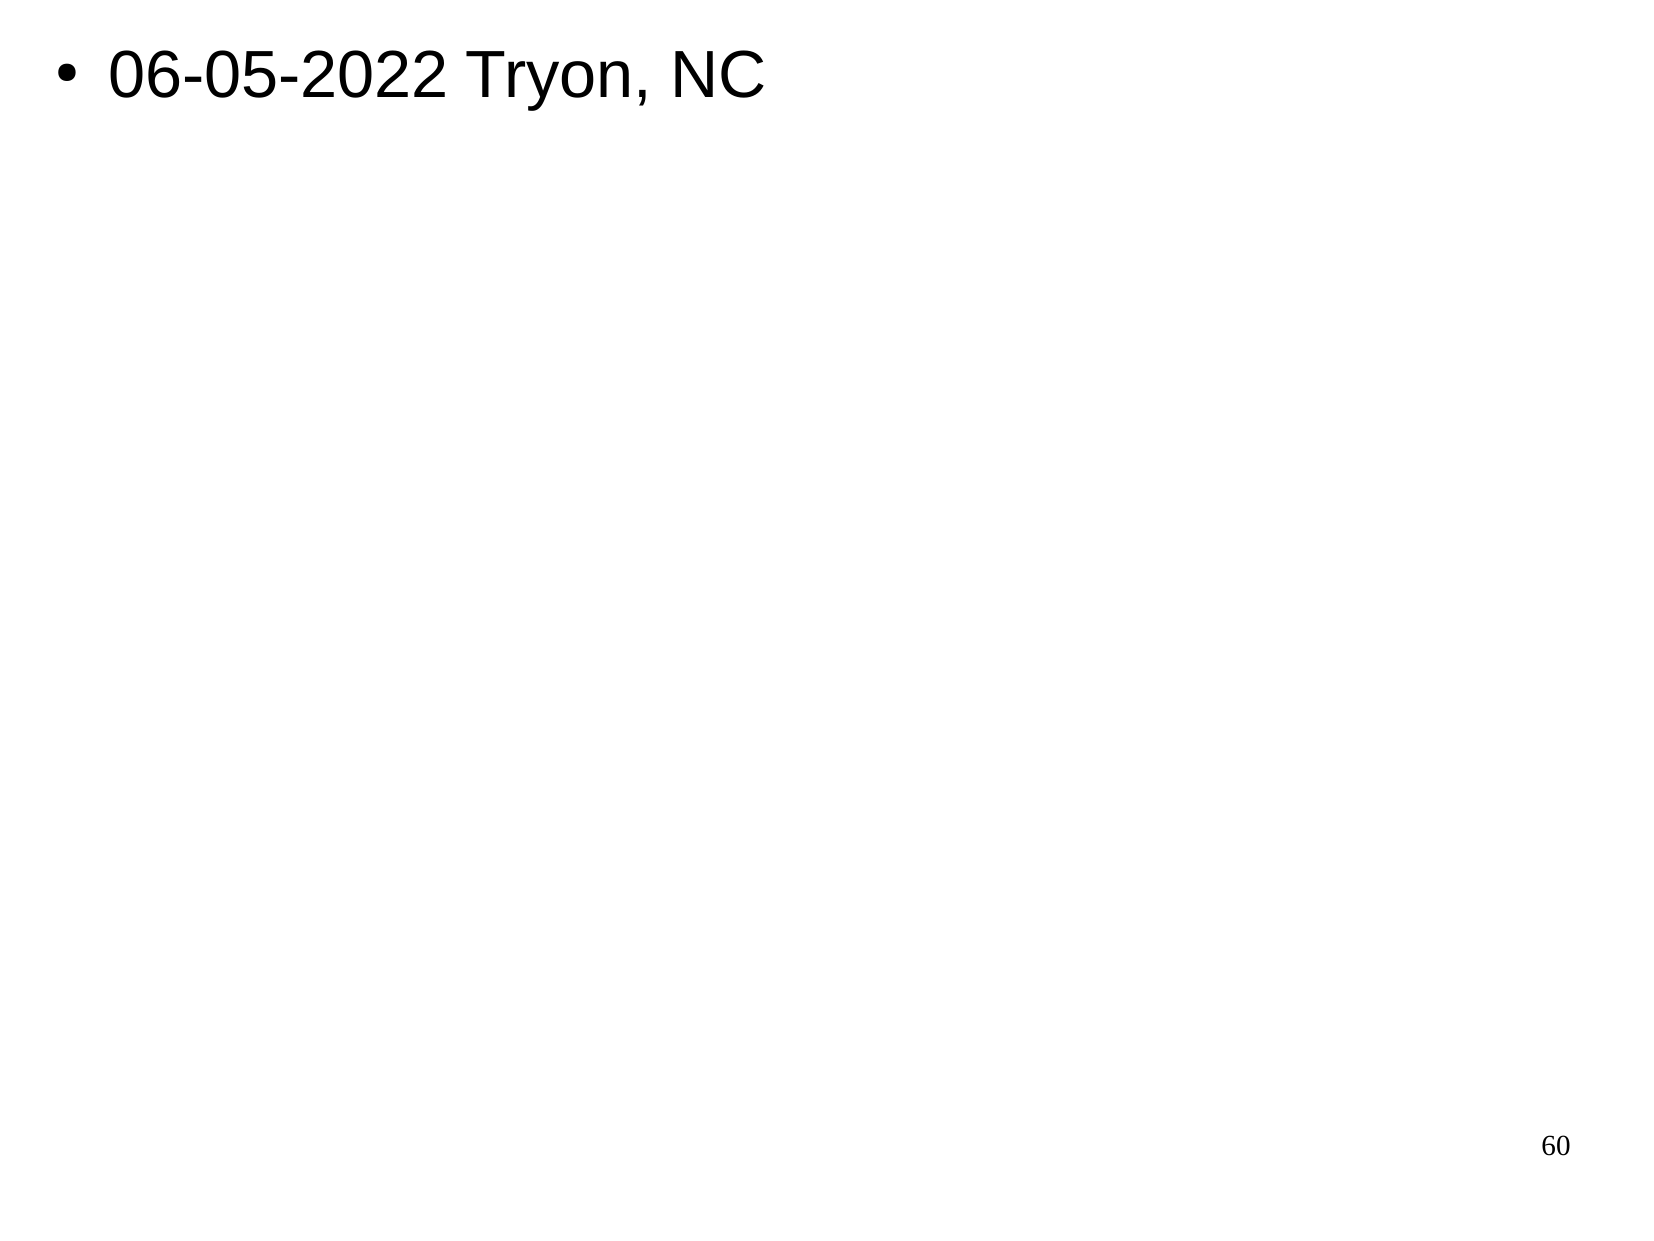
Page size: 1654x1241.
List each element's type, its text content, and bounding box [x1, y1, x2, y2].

list 06-05-2022 Tryon, NC [37, 37, 1613, 1238]
